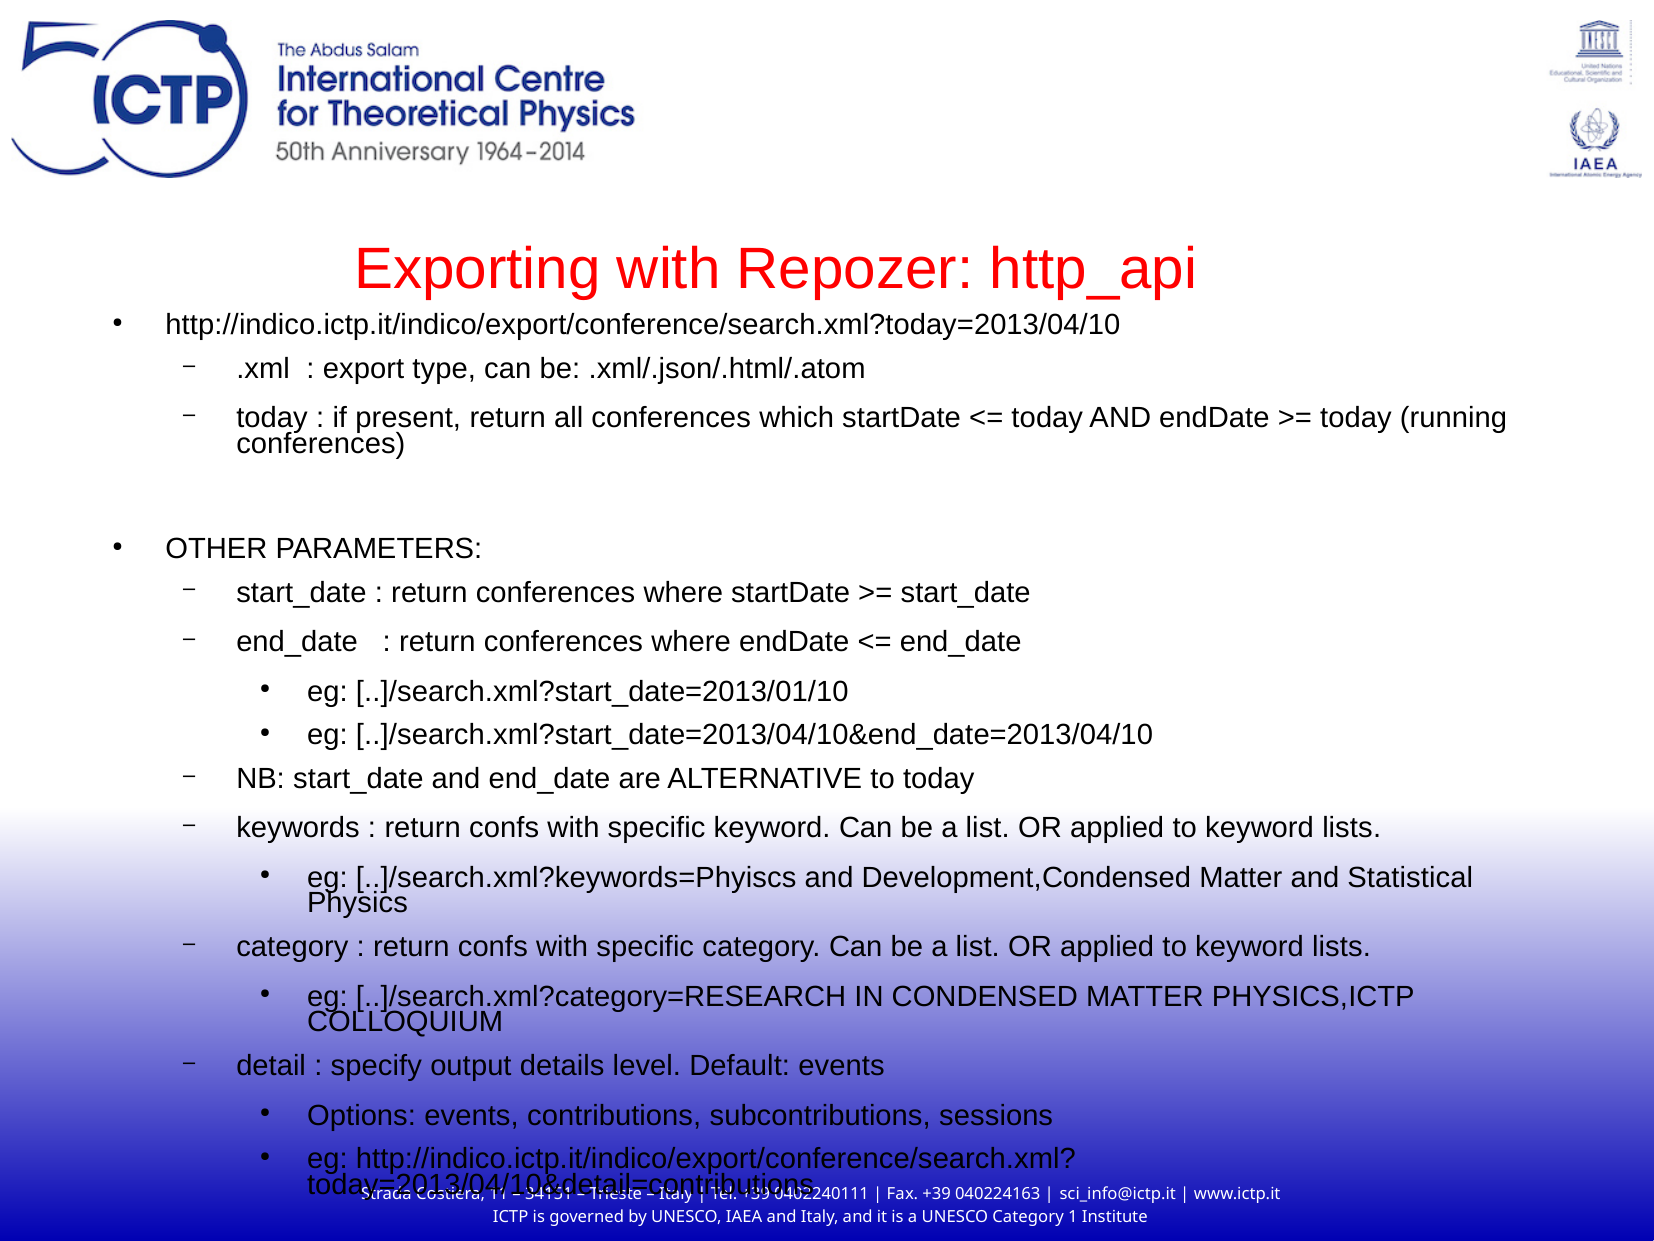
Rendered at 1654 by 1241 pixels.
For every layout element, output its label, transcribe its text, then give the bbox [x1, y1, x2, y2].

picture [11, 20, 1642, 178]
list http://indico.ictp.it/indico/export/conference/search.xml?today=2013/04/10 .xml : export type, can be: .xml/.json/.html/.atom today : if present, return all conferences which startDate <= today AND endDate >= today (running conferences) OTHER PARAMETERS: start_date : return conferences where startDate >= start_date end_date : return conferences where endDate <= end_date eg: [..]/search.xml?start_date=2013/01/10 eg: [..]/search.xml?start_date=2013/04/10&end_date=2013/04/10 NB: start_date and end_date are ALTERNATIVE to today keywords : return confs with specific keyword. Can be a list. OR applied to keyword lists. eg: [..]/search.xml?keywords=Phyiscs and Development,Condensed Matter and Statistical Physics category : return confs with specific category. Can be a list. OR applied to keyword lists. eg: [..]/search.xml?category=RESEARCH IN CONDENSED MATTER PHYSICS,ICTP COLLOQUIUM detail : specify output details level. Default: events Options: events, contributions, subcontributions, sessions eg: http://indico.ictp.it/indico/export/conference/search.xml?today=2013/04/10&detail=contributions [94, 313, 1583, 1241]
title Exporting with Repozer: http_api [354, 206, 1453, 313]
